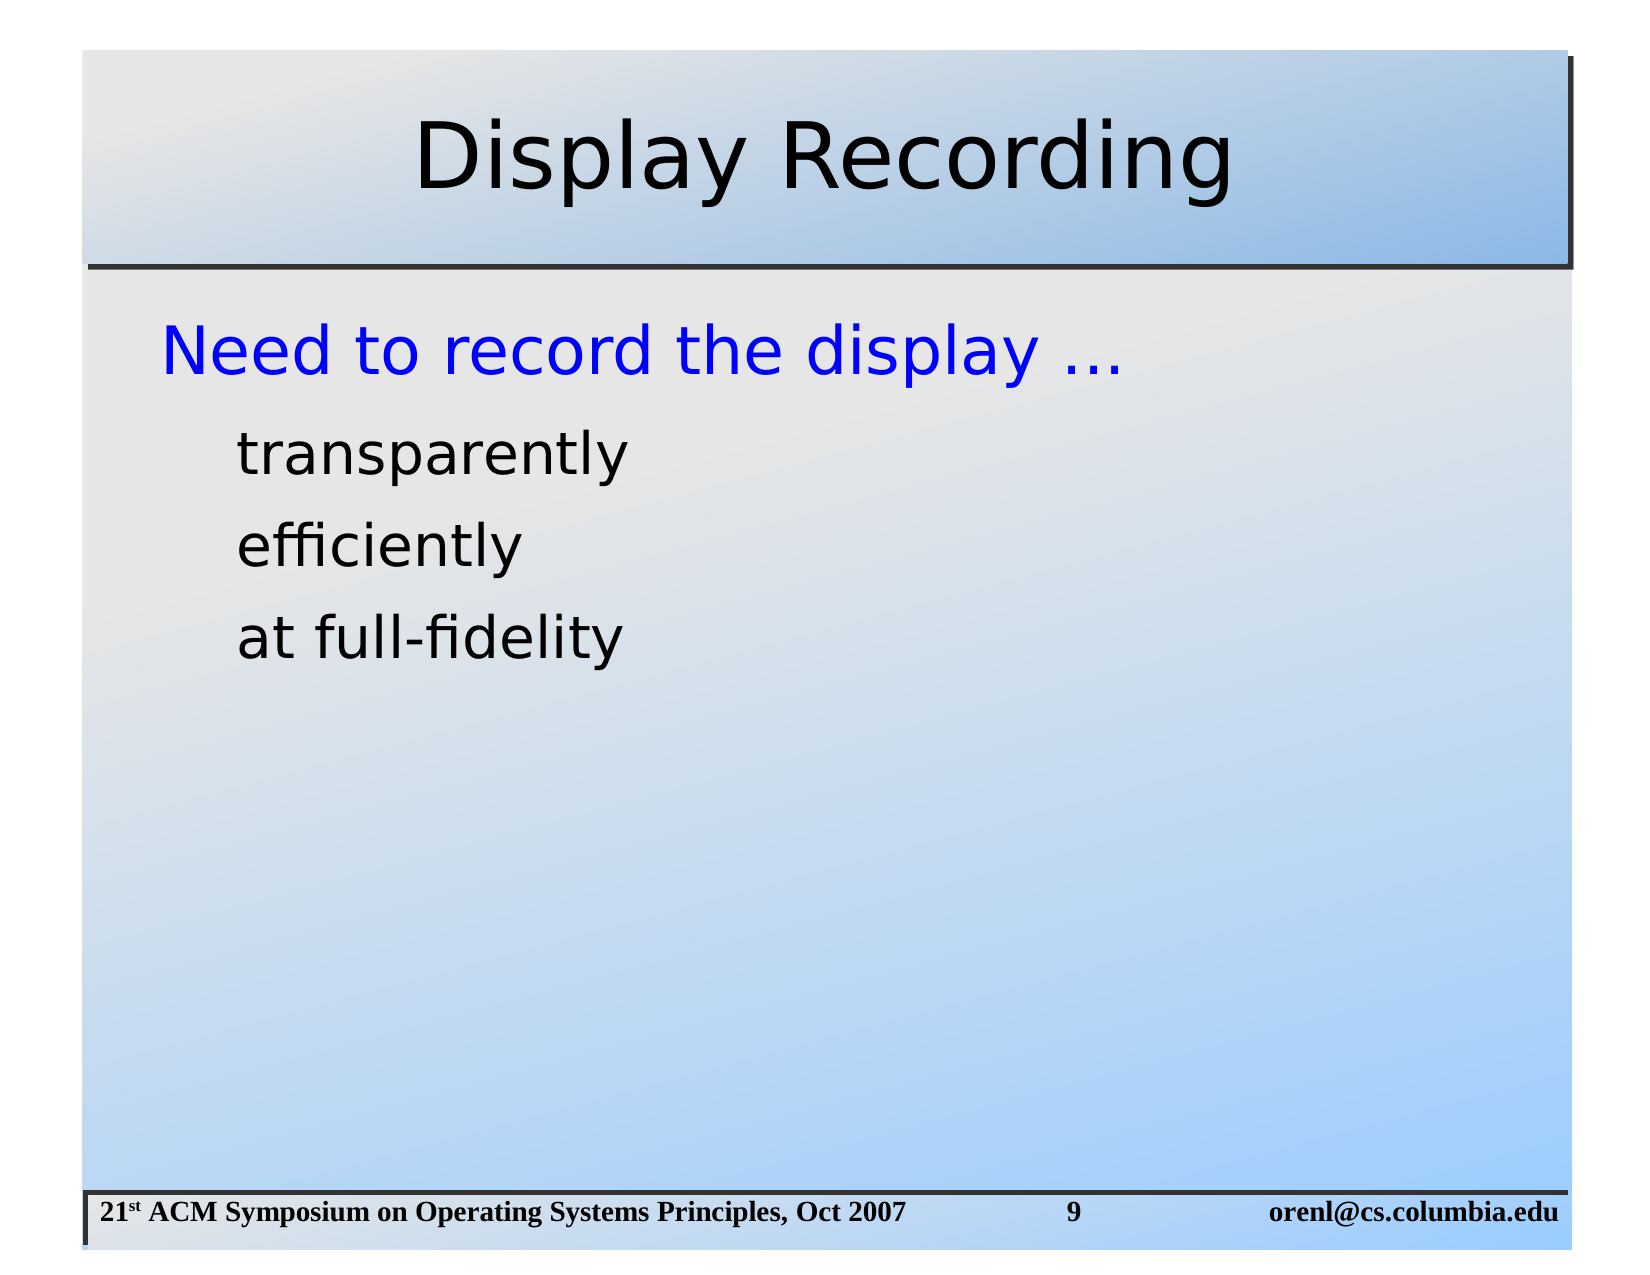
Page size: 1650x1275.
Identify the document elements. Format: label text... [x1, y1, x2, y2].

list Need to record the display ... transparently efficiently at full-fidelity [82, 298, 1568, 1140]
title Display Recording [82, 58, 1568, 257]
